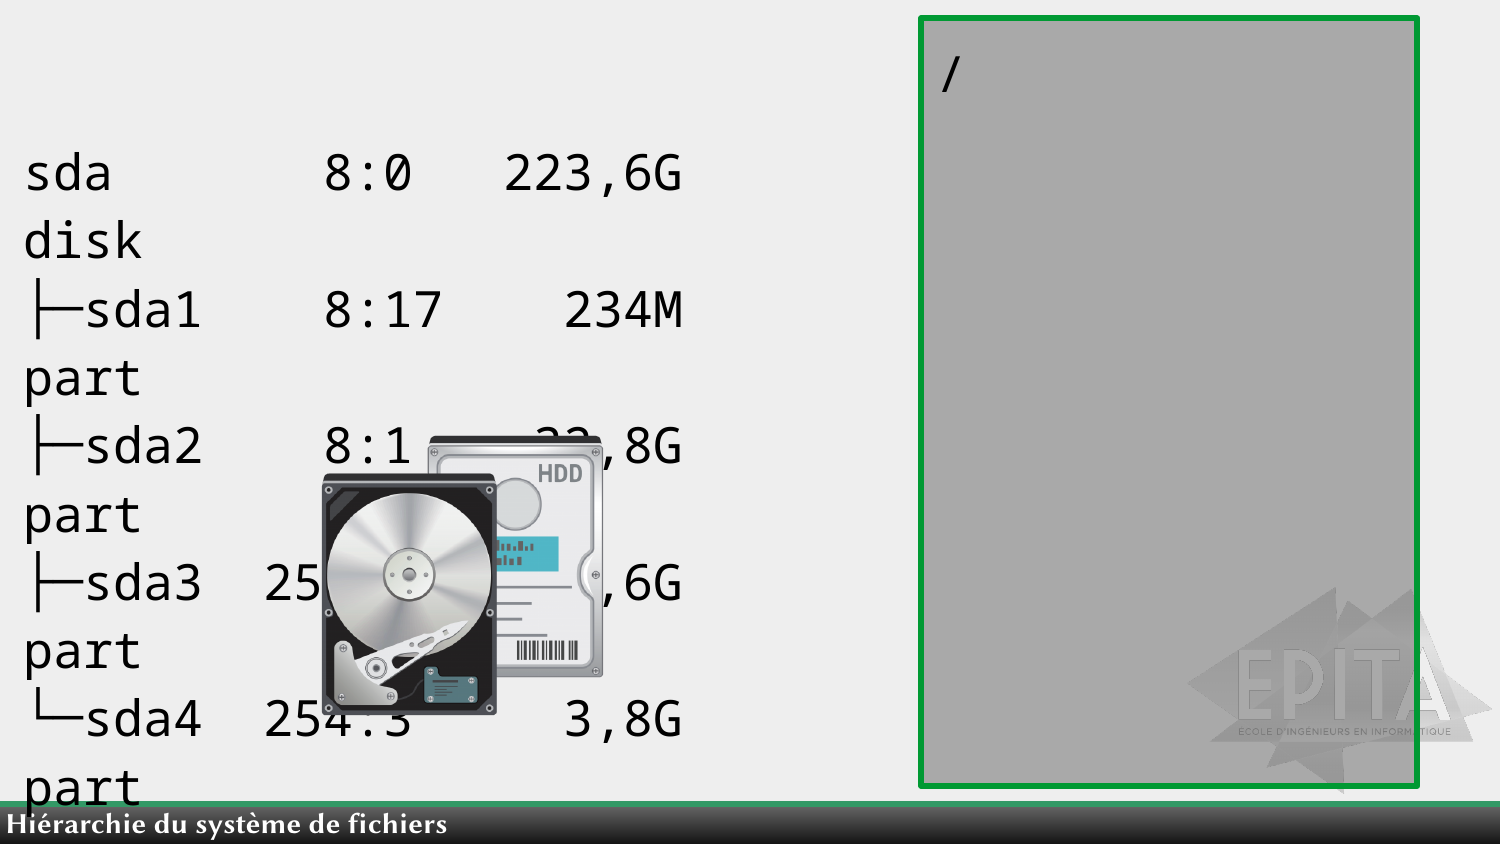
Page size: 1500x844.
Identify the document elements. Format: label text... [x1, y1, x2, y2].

picture [315, 429, 609, 721]
title Hiérarchie du système de fichiers [5, 801, 1075, 844]
picture [1187, 587, 1492, 794]
text_box / [921, 18, 1418, 787]
text_box sda 8:0 223,6G disk ├─sda1 8:17 234M part ├─sda2 8:1 32,8G part ├─sda3 254:2 123,6G part └─sda4 254:3 3,8G part [23, 131, 804, 394]
